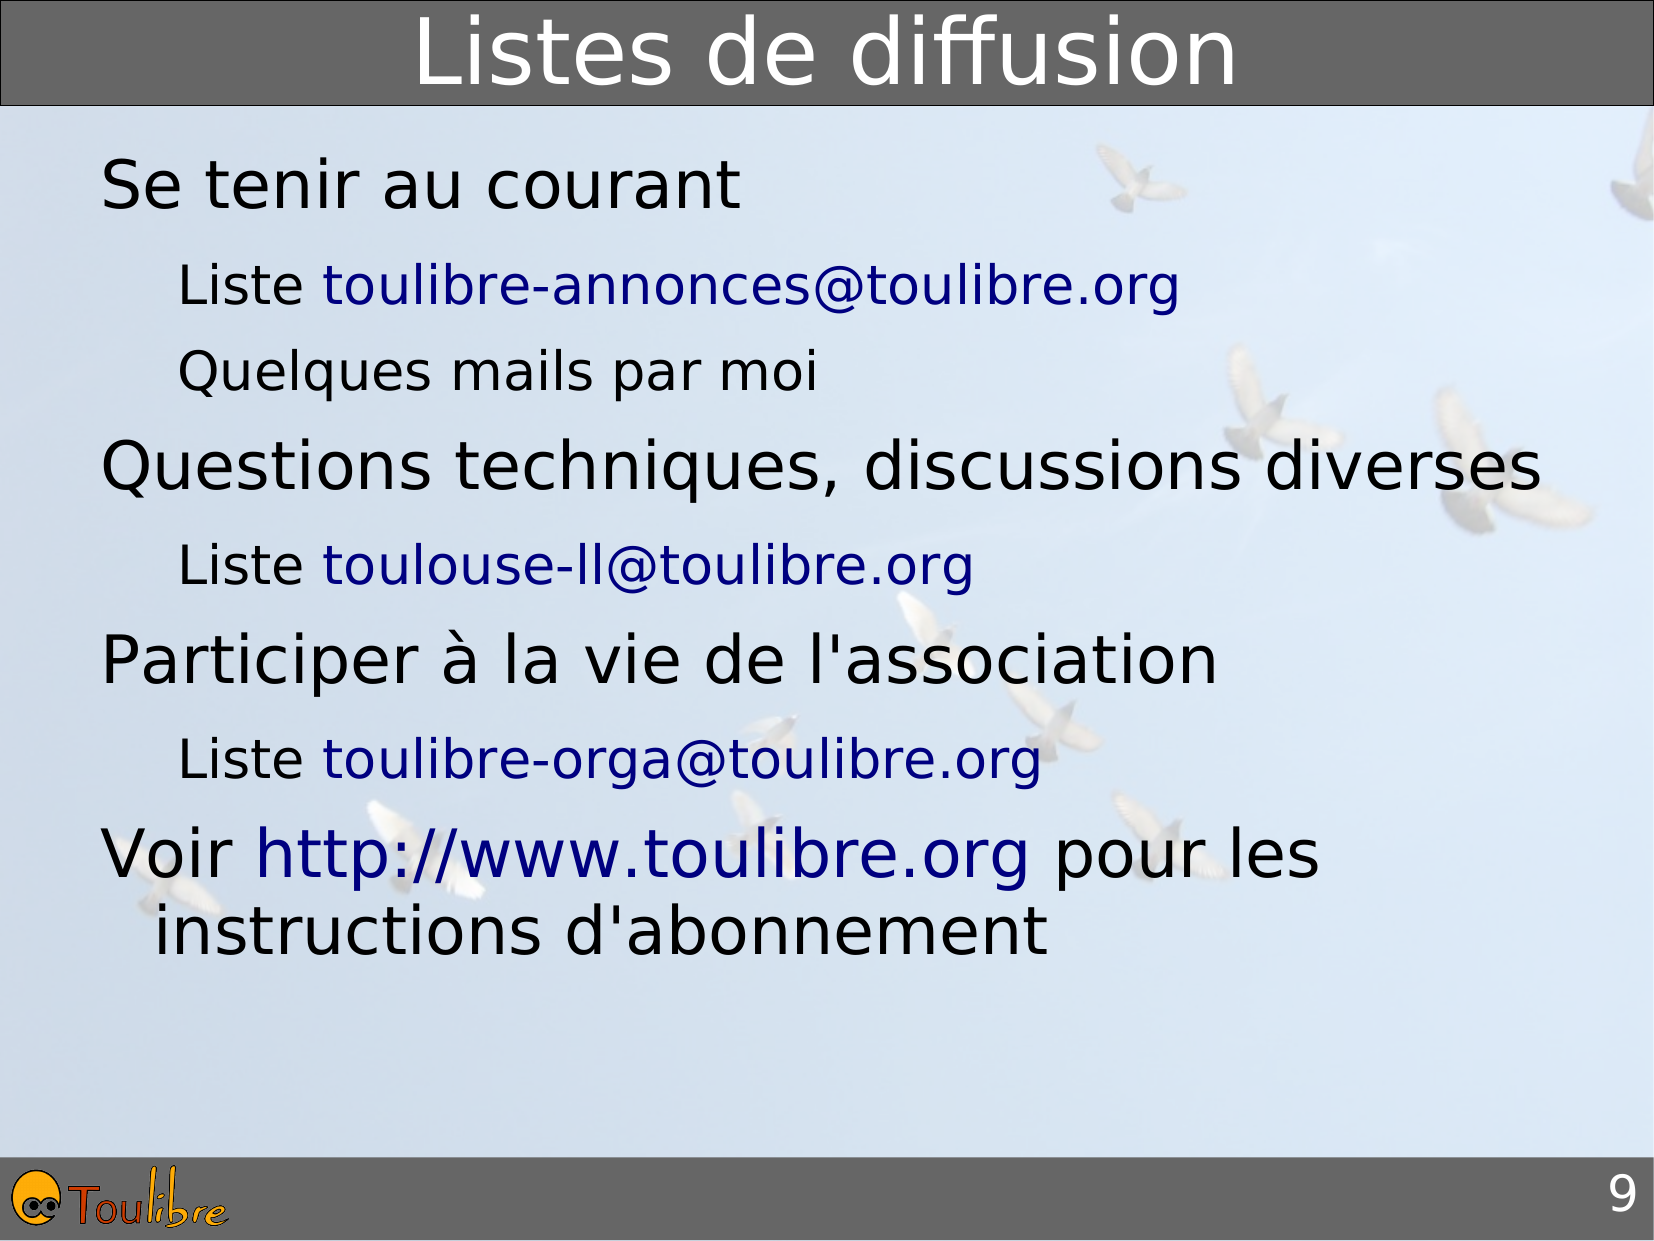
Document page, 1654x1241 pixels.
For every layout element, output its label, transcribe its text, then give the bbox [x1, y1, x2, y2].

picture [11, 1165, 229, 1228]
list Se tenir au courant Liste toulibre-annonces@toulibre.org Quelques mails par moi Questions techniques, discussions diverses Liste toulouse-ll@toulibre.org Participer à la vie de l'association Liste toulibre-orga@toulibre.org Voir http://www.toulibre.org pour les instructions d'abonnement [82, 146, 1571, 1094]
title Listes de diffusion [0, 0, 1654, 107]
